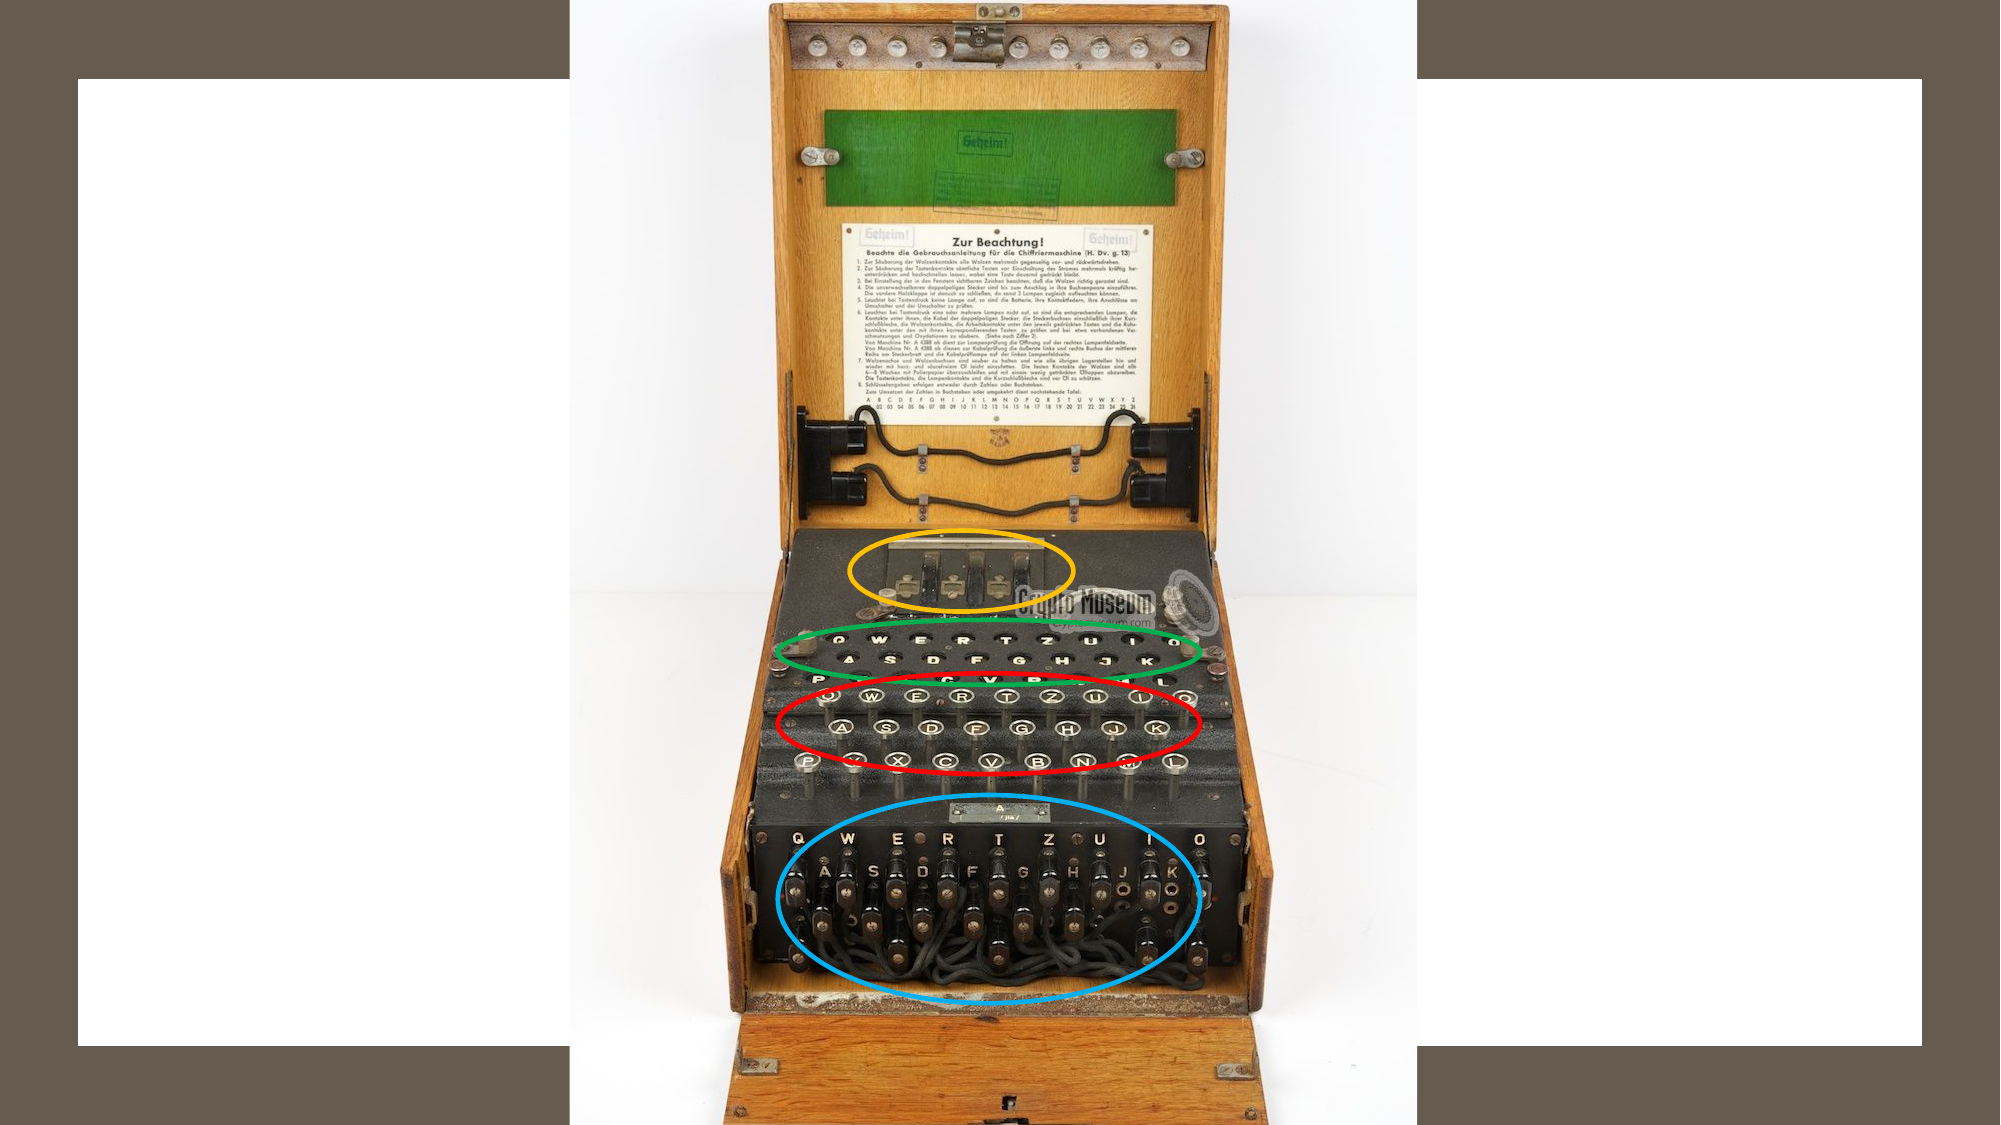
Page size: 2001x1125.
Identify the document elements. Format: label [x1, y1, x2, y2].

picture [569, 0, 1418, 1125]
text_box [1418, 0, 2000, 1125]
text_box [0, 0, 569, 1125]
